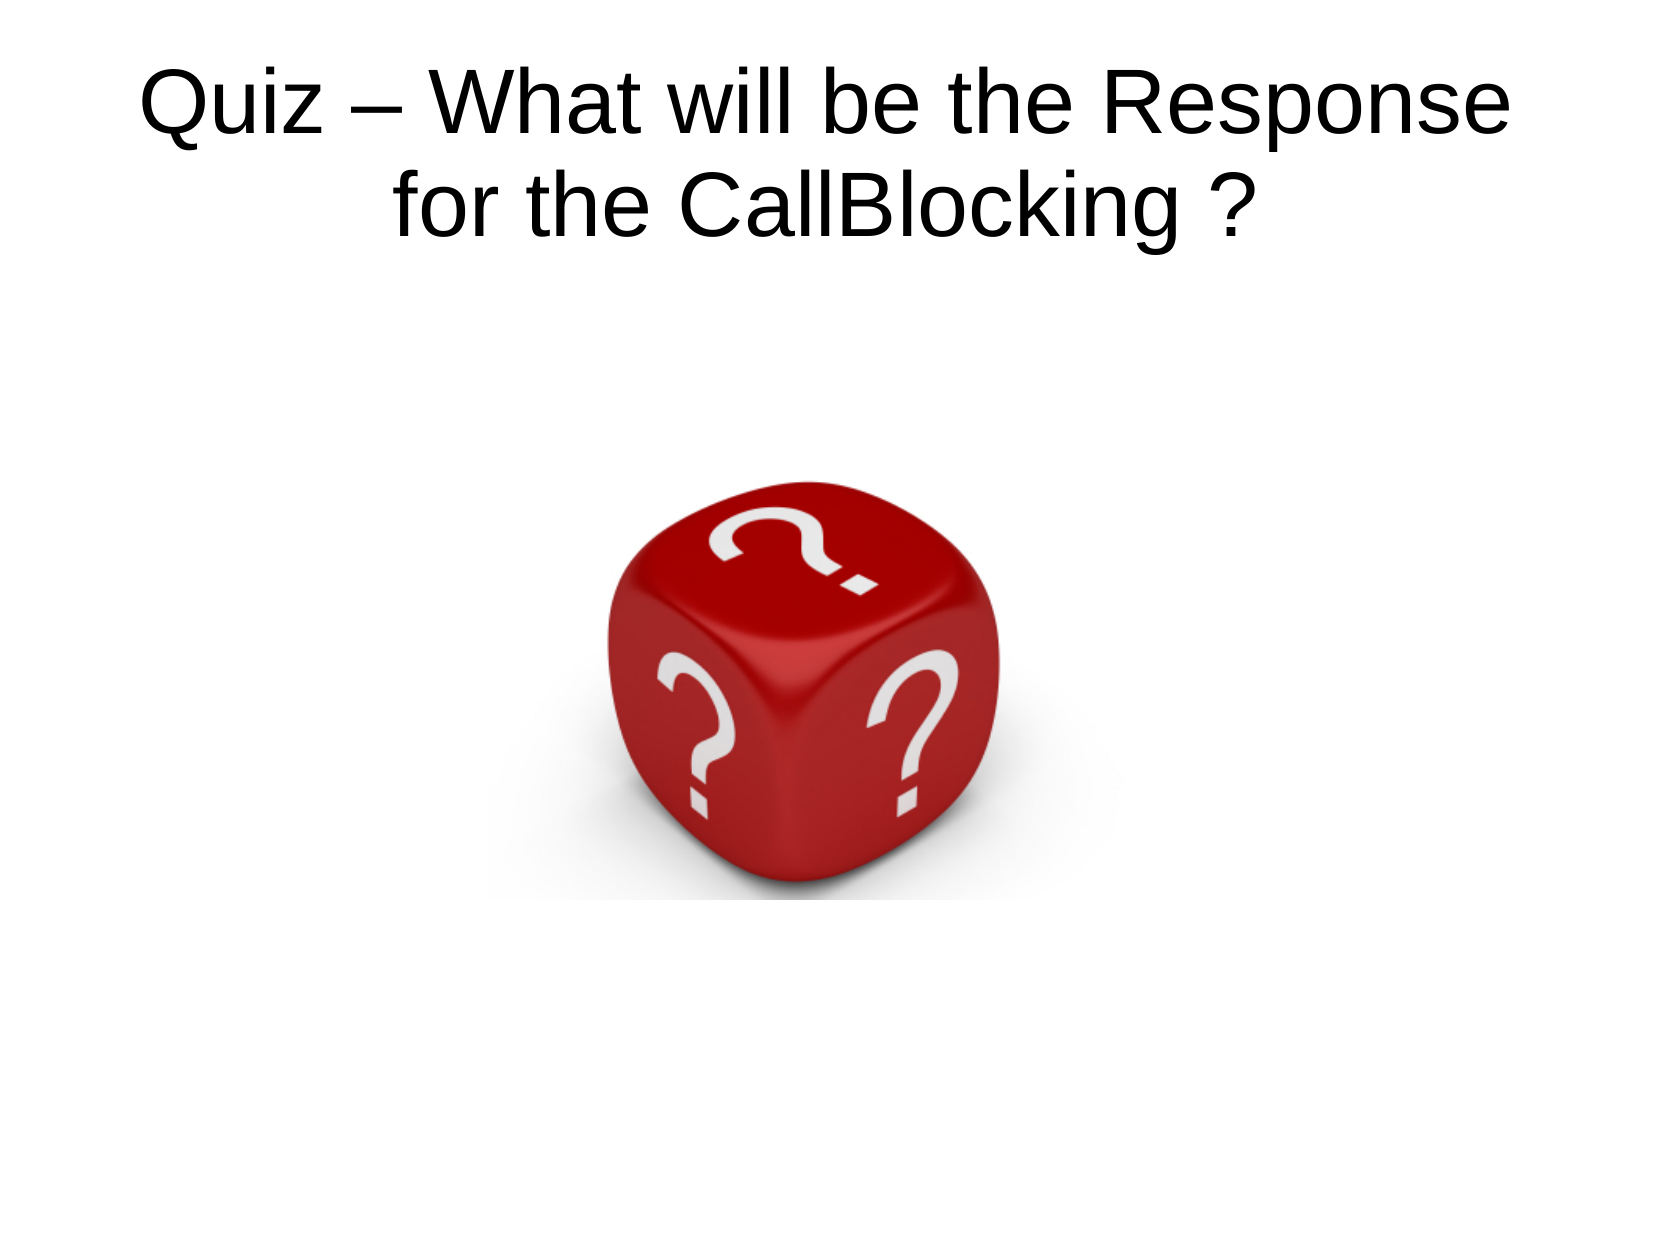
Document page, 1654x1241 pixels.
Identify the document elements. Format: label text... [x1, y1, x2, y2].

title Quiz – What will be the Response for the CallBlocking ? [82, 39, 1571, 267]
picture [487, 456, 1149, 901]
